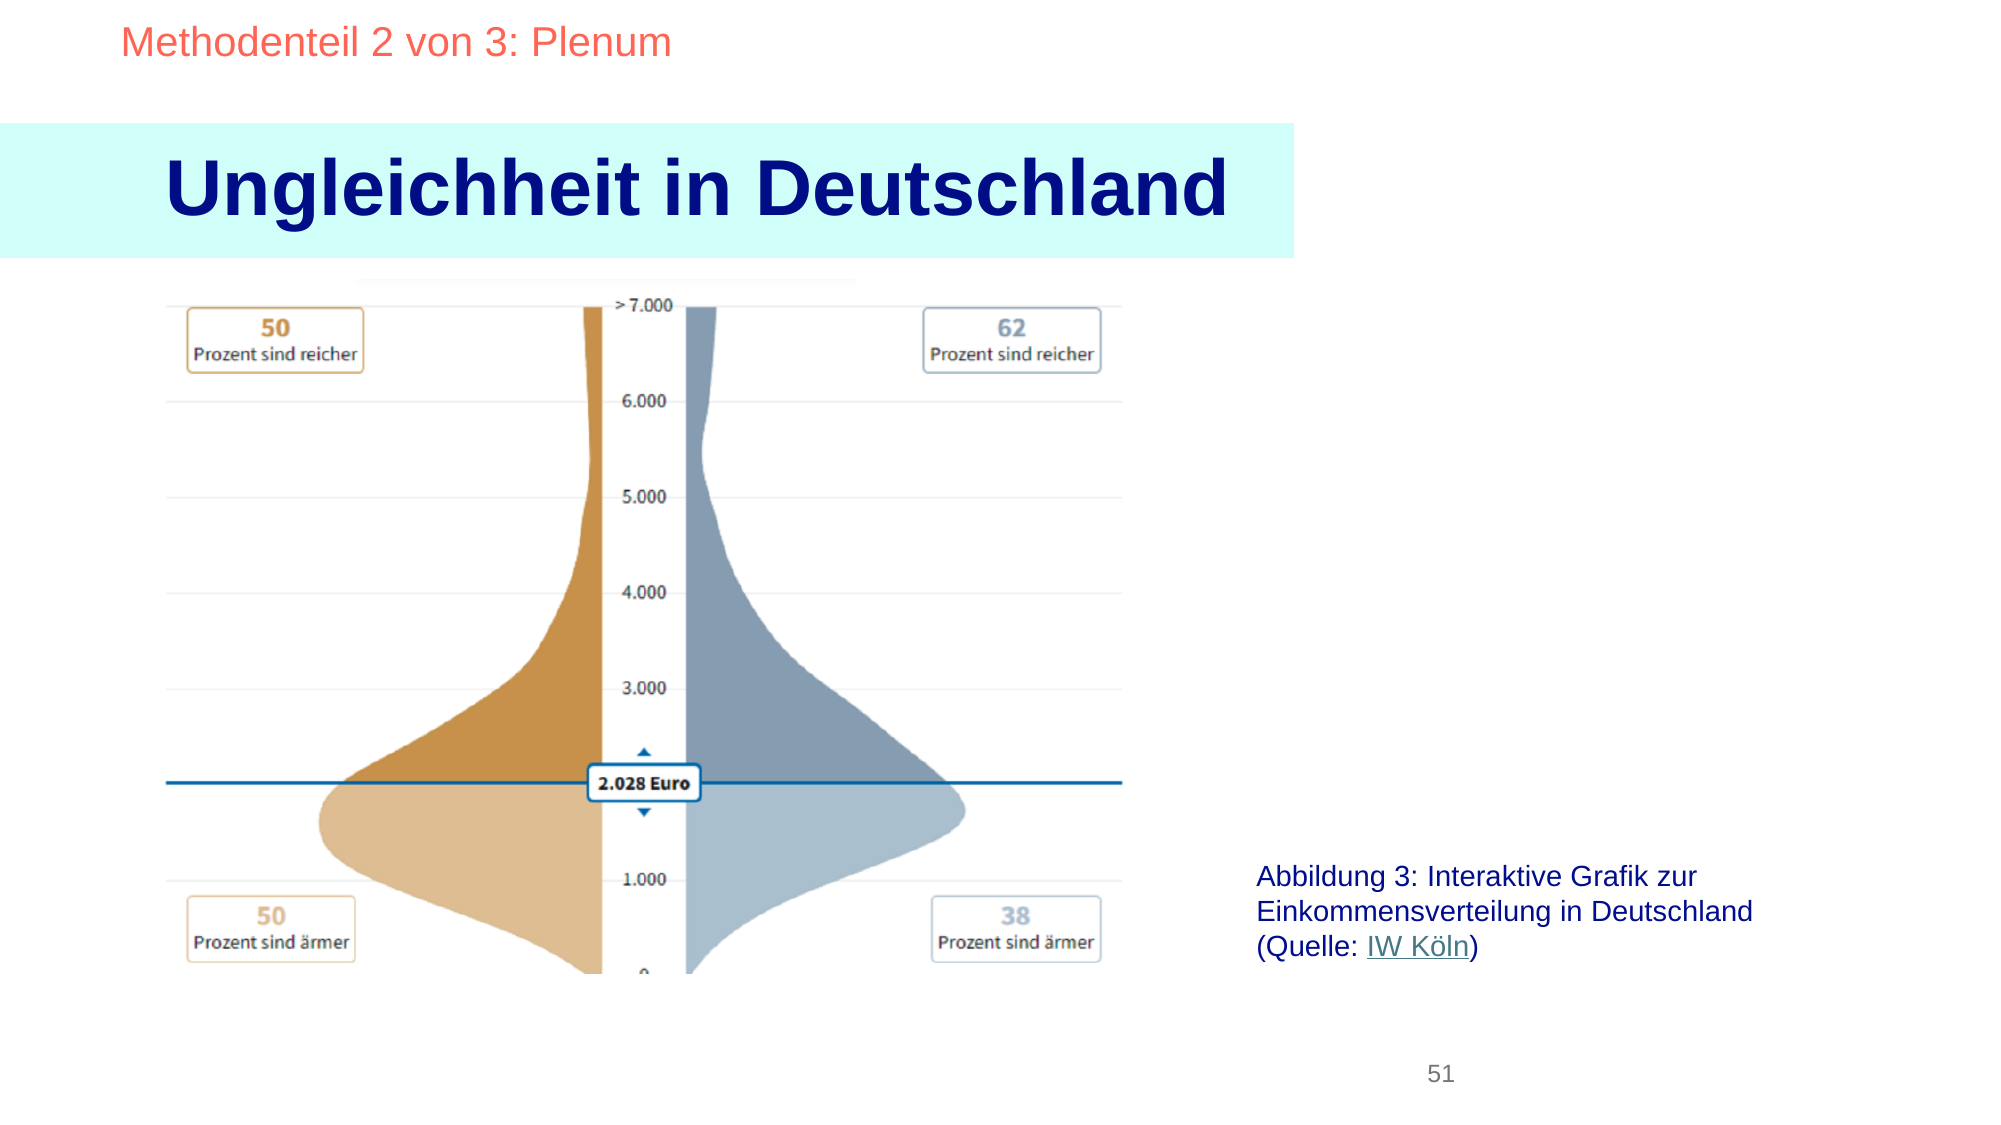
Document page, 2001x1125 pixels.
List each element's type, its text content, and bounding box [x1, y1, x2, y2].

text_box Methodenteil 2 von 3: Plenum [105, 12, 1242, 93]
picture [24, 279, 1217, 987]
list Abbildung 3: Interaktive Grafik zur Einkommensverteilung in Deutschland (Quelle: IW Köln) [1241, 849, 1863, 1009]
list Ungleichheit in Deutschland [150, 126, 1331, 255]
